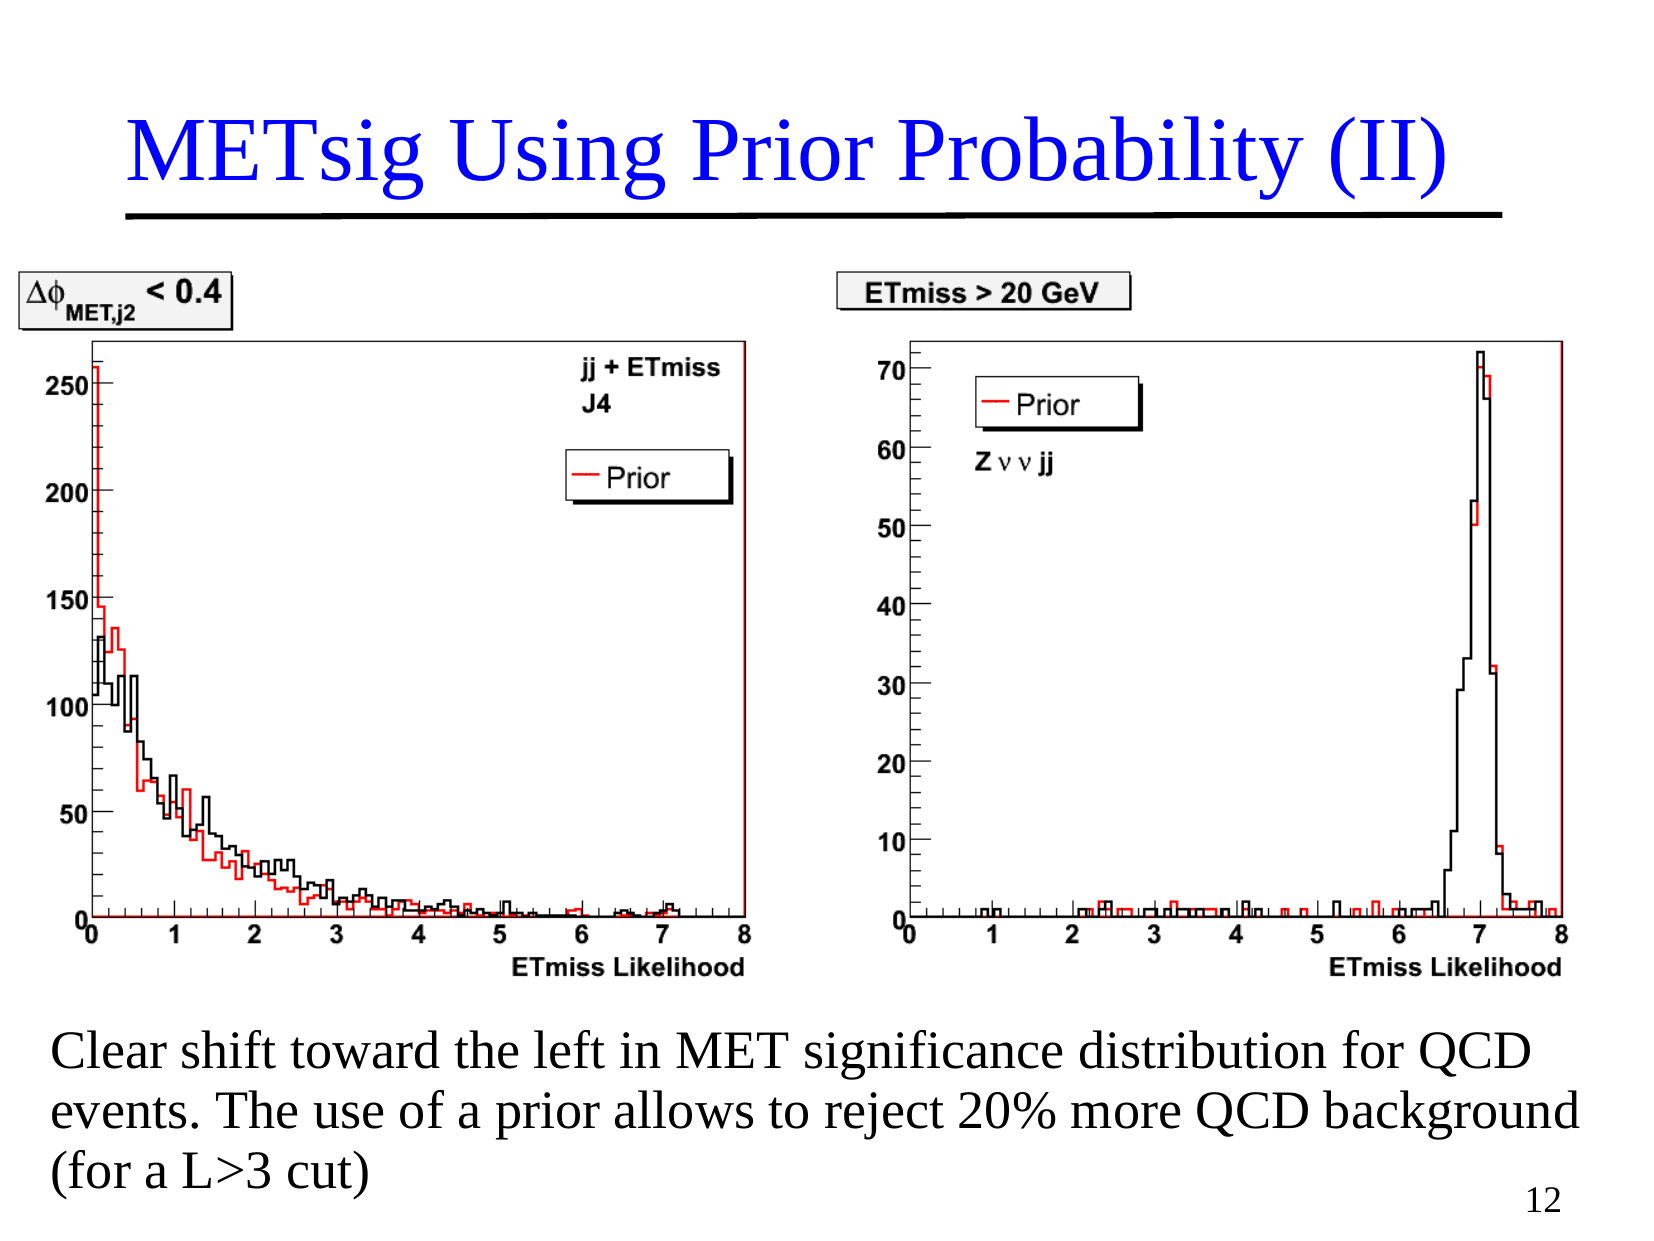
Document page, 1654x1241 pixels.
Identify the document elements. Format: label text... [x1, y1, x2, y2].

text_box Clear shift toward the left in MET significance distribution for QCD events. The use of a prior allows to reject 20% more QCD background (for a L>3 cut) [49, 1020, 1581, 1201]
picture [11, 269, 827, 991]
text_box METsig Using Prior Probability (II) [125, 98, 1487, 211]
picture [829, 269, 1644, 991]
